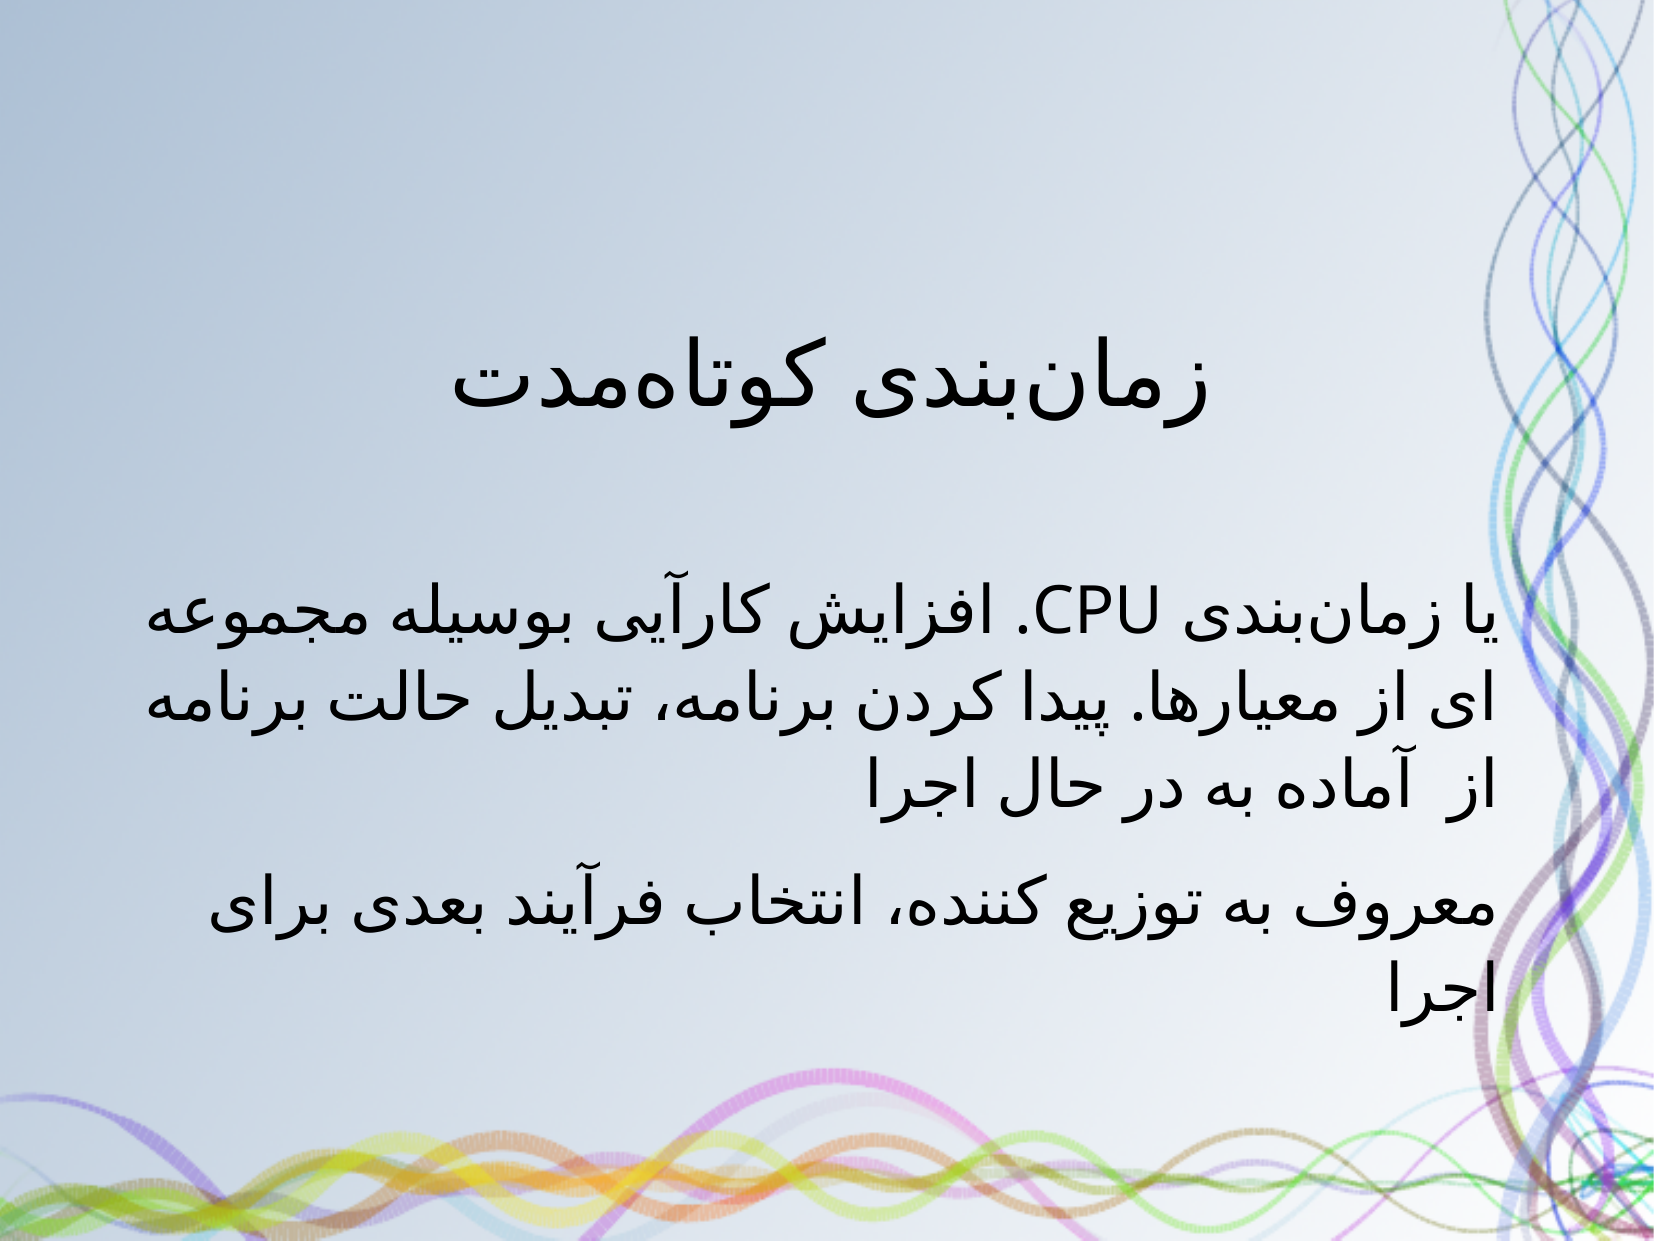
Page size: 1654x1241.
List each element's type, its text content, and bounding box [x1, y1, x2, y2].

title زمان‌بندی کوتاه‌مدت [86, 280, 1576, 488]
list یا زمان‌بندی CPU. افزایش کارآیی بوسیله مجموعه ای از معیارها. پیدا کردن برنامه، تبدیل حالت برنامه از آماده به در حال اجرا معروف به توزیع کننده، انتخاب فرآیند بعدی برای اجرا [82, 562, 1571, 1109]
picture [0, 0, 1654, 1241]
